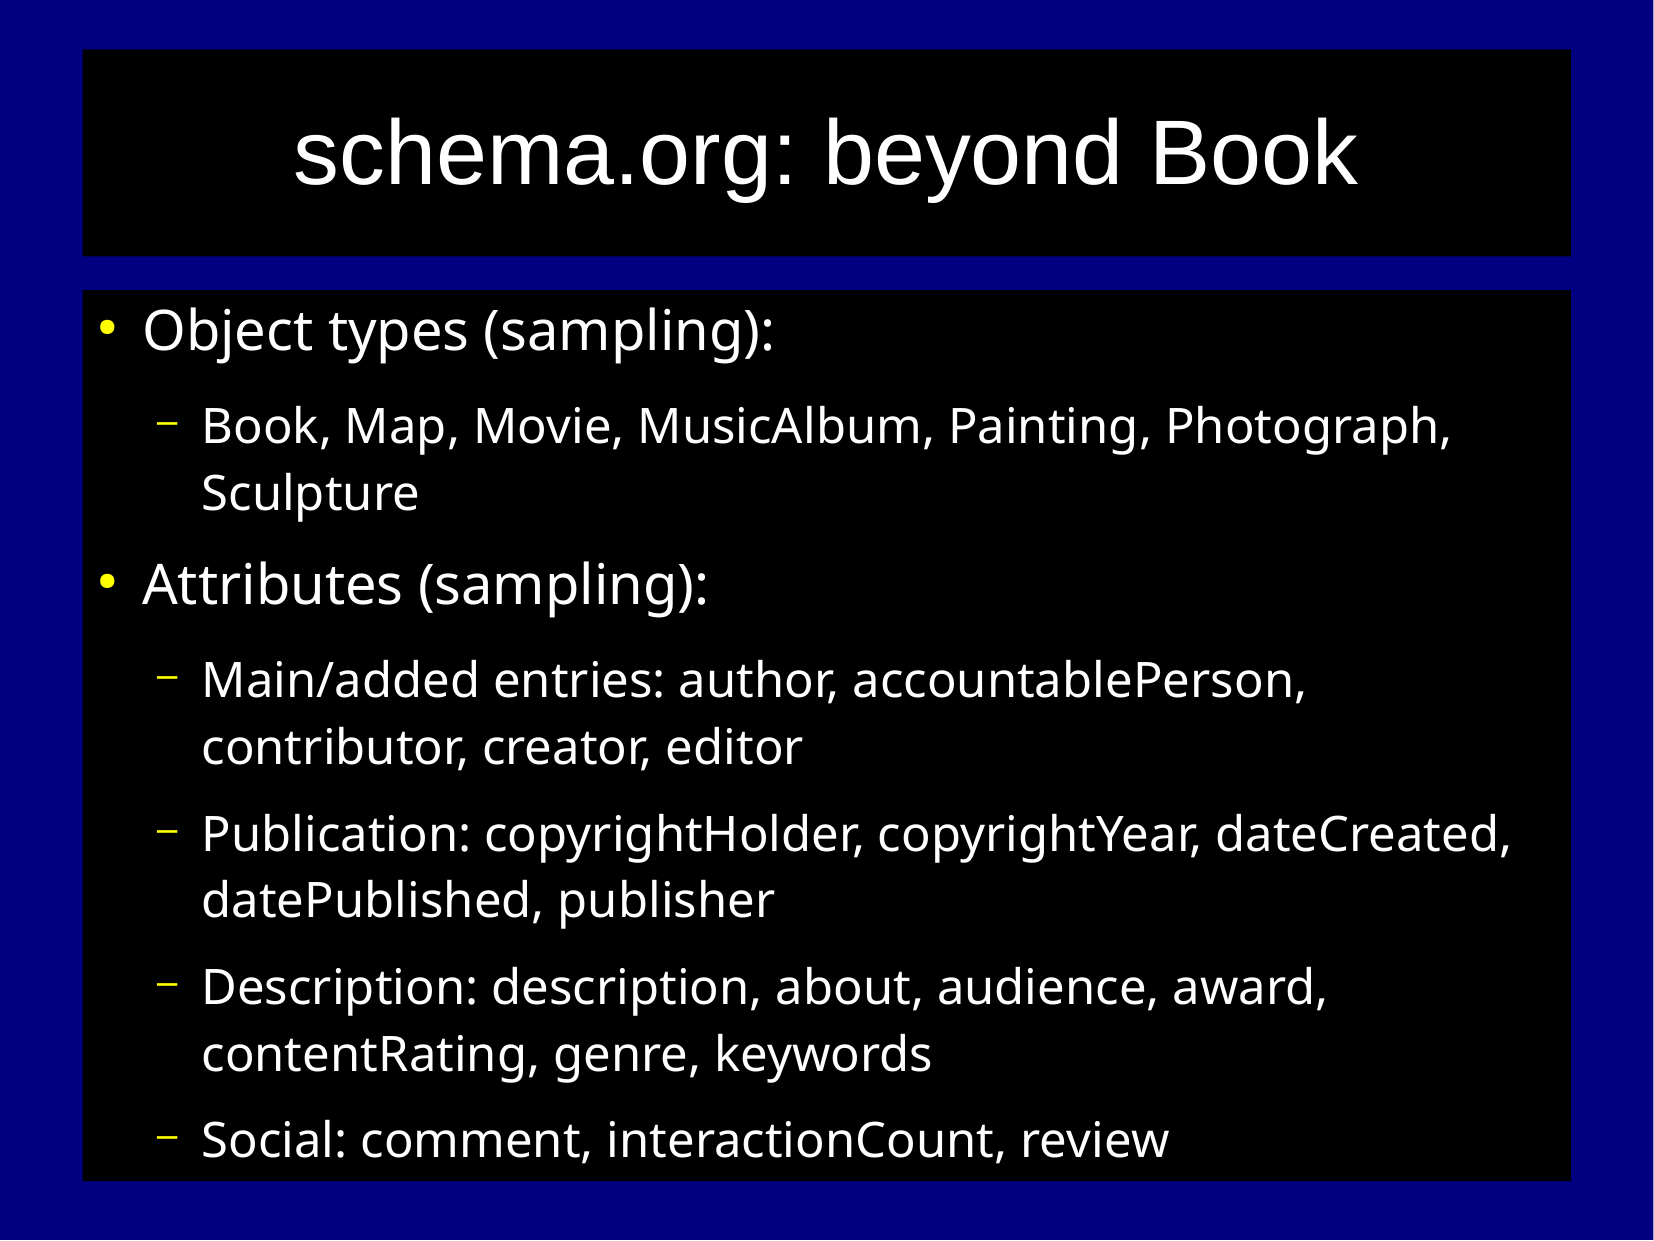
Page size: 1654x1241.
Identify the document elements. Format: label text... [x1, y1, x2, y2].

list Object types (sampling): Book, Map, Movie, MusicAlbum, Painting, Photograph, Sculpture Attributes (sampling): Main/added entries: author, accountablePerson, contributor, creator, editor Publication: copyrightHolder, copyrightYear, dateCreated, datePublished, publisher Description: description, about, audience, award, contentRating, genre, keywords Social: comment, interactionCount, review [82, 290, 1571, 1182]
title schema.org: beyond Book [82, 49, 1571, 257]
